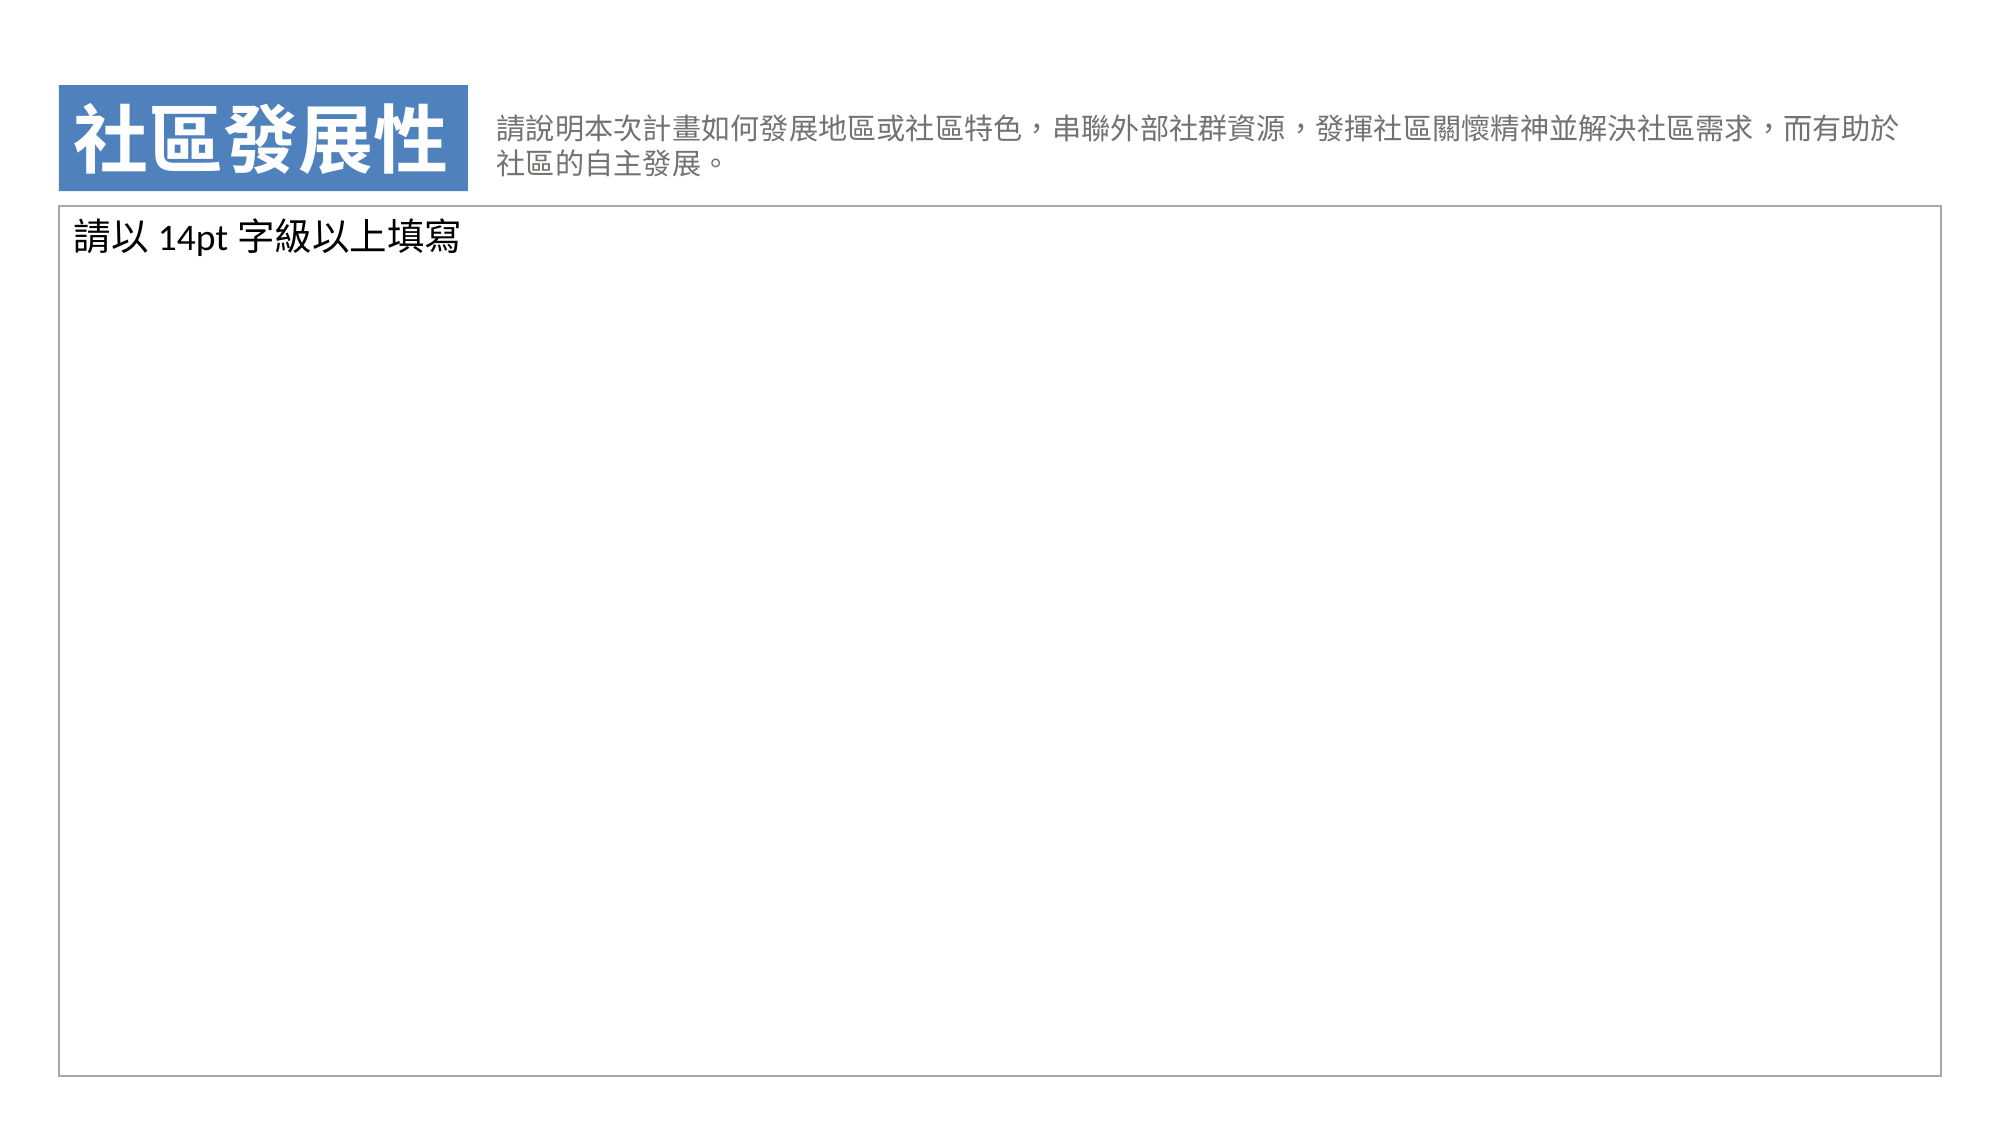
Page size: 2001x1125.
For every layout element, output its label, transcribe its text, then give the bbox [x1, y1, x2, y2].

text_box 請以14pt字級以上填寫 [58, 205, 1941, 1076]
text_box 請說明本次計畫如何發展地區或社區特色，串聯外部社群資源，發揮社區關懷精神並解決社區需求，而有助於社區的自主發展。 [481, 102, 1941, 189]
text_box 社區發展性 [58, 85, 468, 192]
